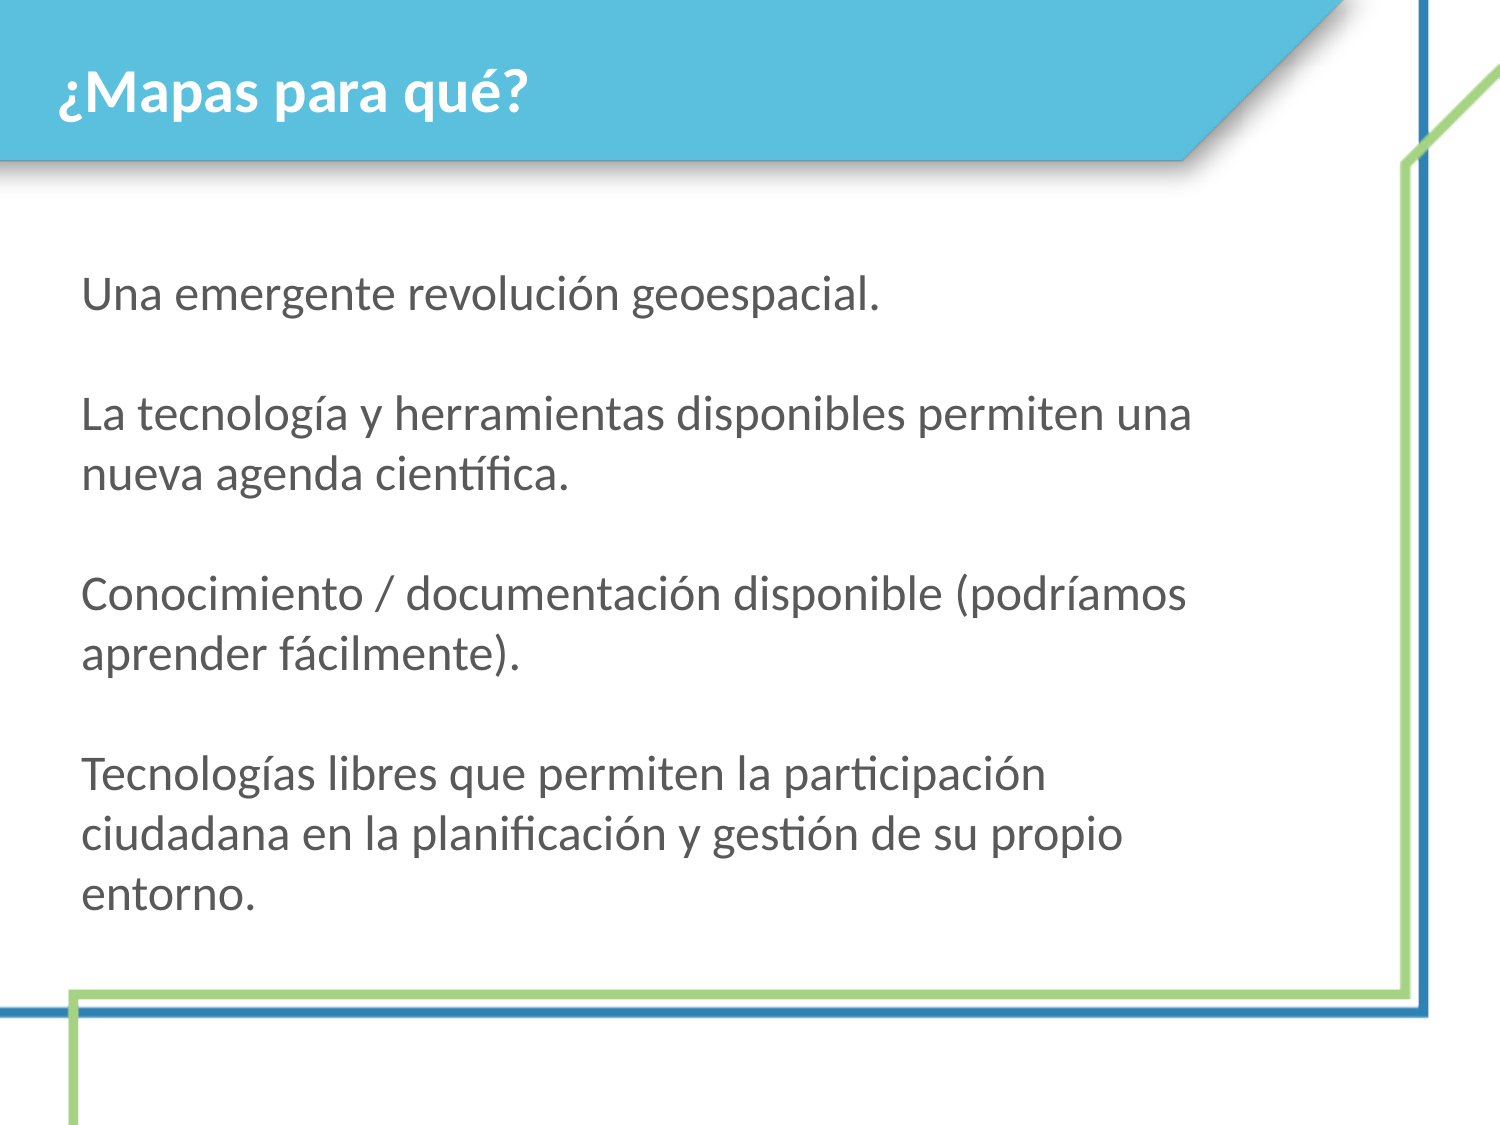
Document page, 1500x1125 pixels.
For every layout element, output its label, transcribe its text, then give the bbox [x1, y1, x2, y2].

picture [0, 0, 1500, 1125]
text_box ¿Mapas para qué? [41, 42, 1164, 133]
text_box Una emergente revolución geoespacial. La tecnología y herramientas disponibles permiten una nueva agenda científica. Conocimiento / documentación disponible (podríamos aprender fácilmente). Tecnologías libres que permiten la participación ciudadana en la planificación y gestión de su propio entorno. [66, 252, 1264, 988]
